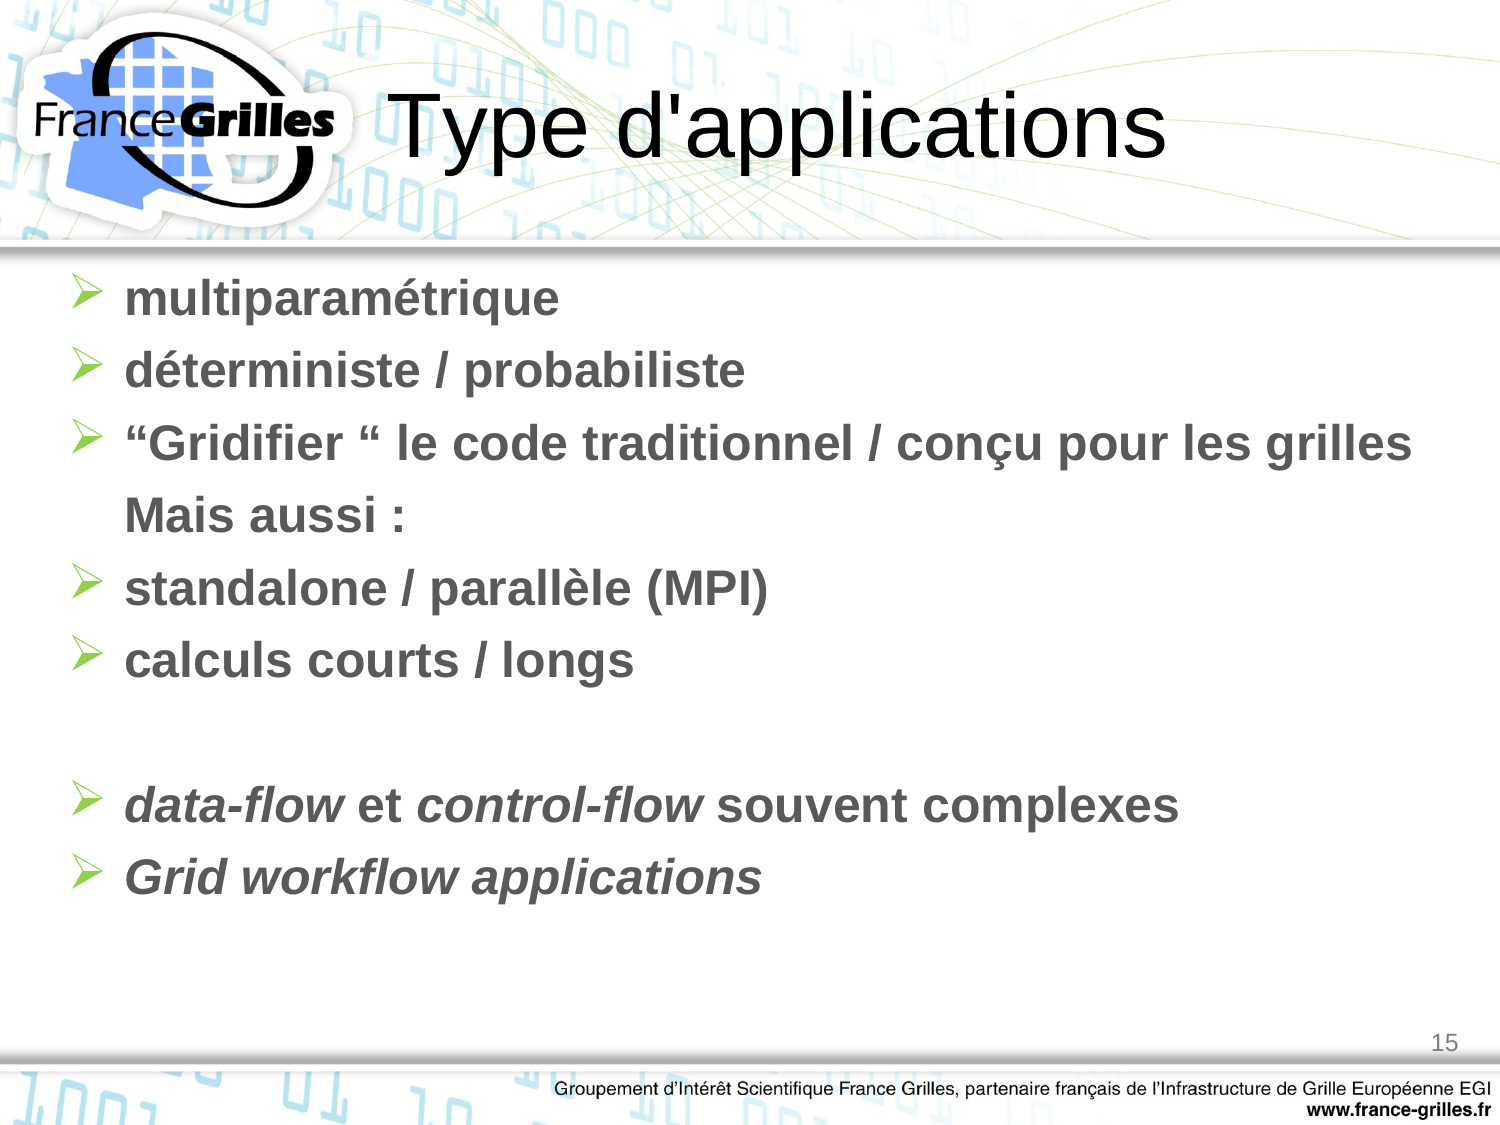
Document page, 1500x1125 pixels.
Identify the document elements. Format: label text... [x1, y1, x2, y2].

list multiparamétrique déterministe / probabiliste “Gridifier “ le code traditionnel / conçu pour les grilles Mais aussi : standalone / parallèle (MPI) calculs courts / longs data-flow et control-flow souvent complexes Grid workflow applications [53, 262, 1459, 1024]
picture [0, 0, 1500, 1125]
title Type d'applications [372, 7, 1459, 244]
